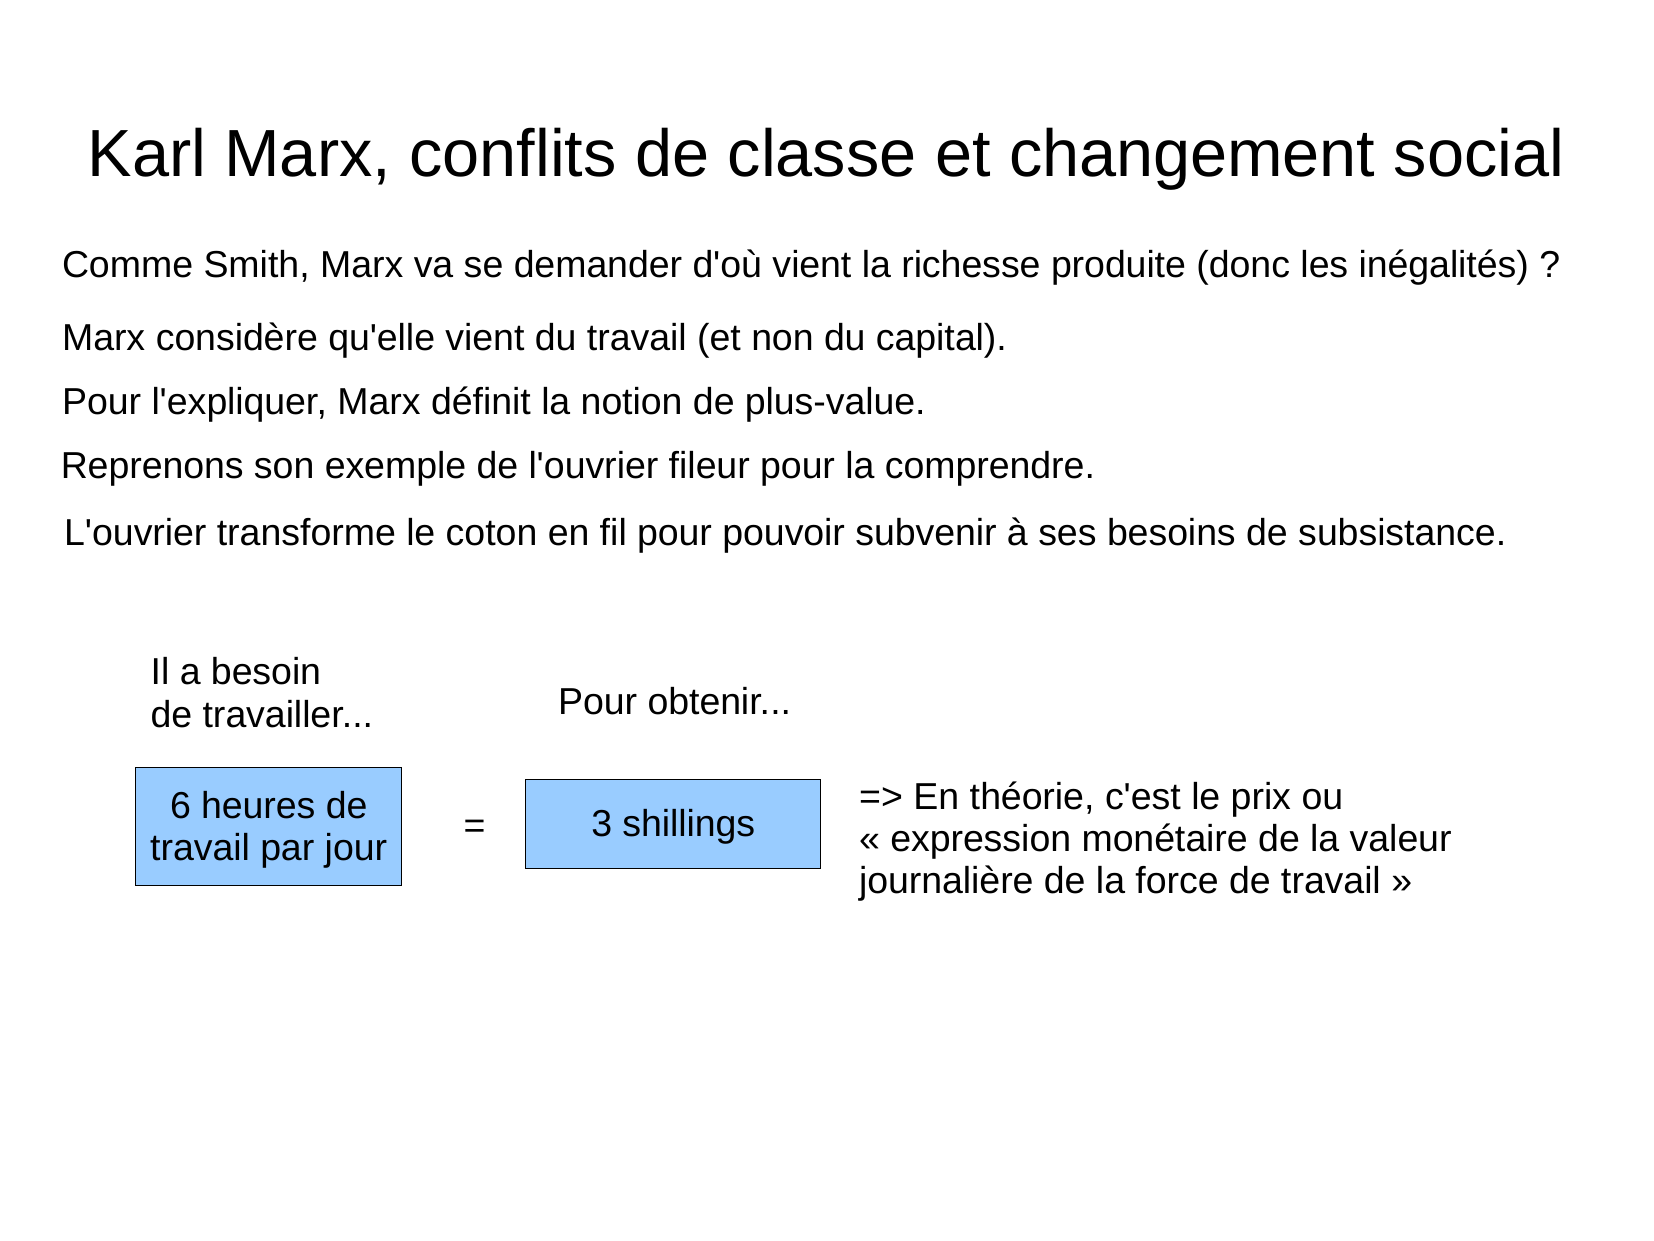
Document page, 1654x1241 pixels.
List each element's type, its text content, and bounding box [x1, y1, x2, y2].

text_box Reprenons son exemple de l'ouvrier fileur pour la comprendre. [46, 437, 1123, 494]
text_box Marx considère qu'elle vient du travail (et non du capital). [47, 308, 1025, 366]
text_box => En théorie, c'est le prix ou « expression monétaire de la valeur journalière de la force de travail » [844, 767, 1477, 909]
text_box Pour obtenir... [543, 673, 807, 731]
text_box 6 heures de travail par jour [135, 767, 402, 886]
title Karl Marx, conflits de classe et changement social [82, 56, 1571, 236]
text_box L'ouvrier transforme le coton en fil pour pouvoir subvenir à ses besoins de subsistance. [49, 503, 1542, 561]
text_box = [448, 797, 501, 855]
text_box 3 shillings [525, 779, 821, 869]
text_box Comme Smith, Marx va se demander d'où vient la richesse produite (donc les inégalités) ? [47, 236, 1579, 294]
text_box Il a besoin de travailler... [135, 643, 389, 743]
text_box Pour l'expliquer, Marx définit la notion de plus-value. [47, 373, 943, 431]
